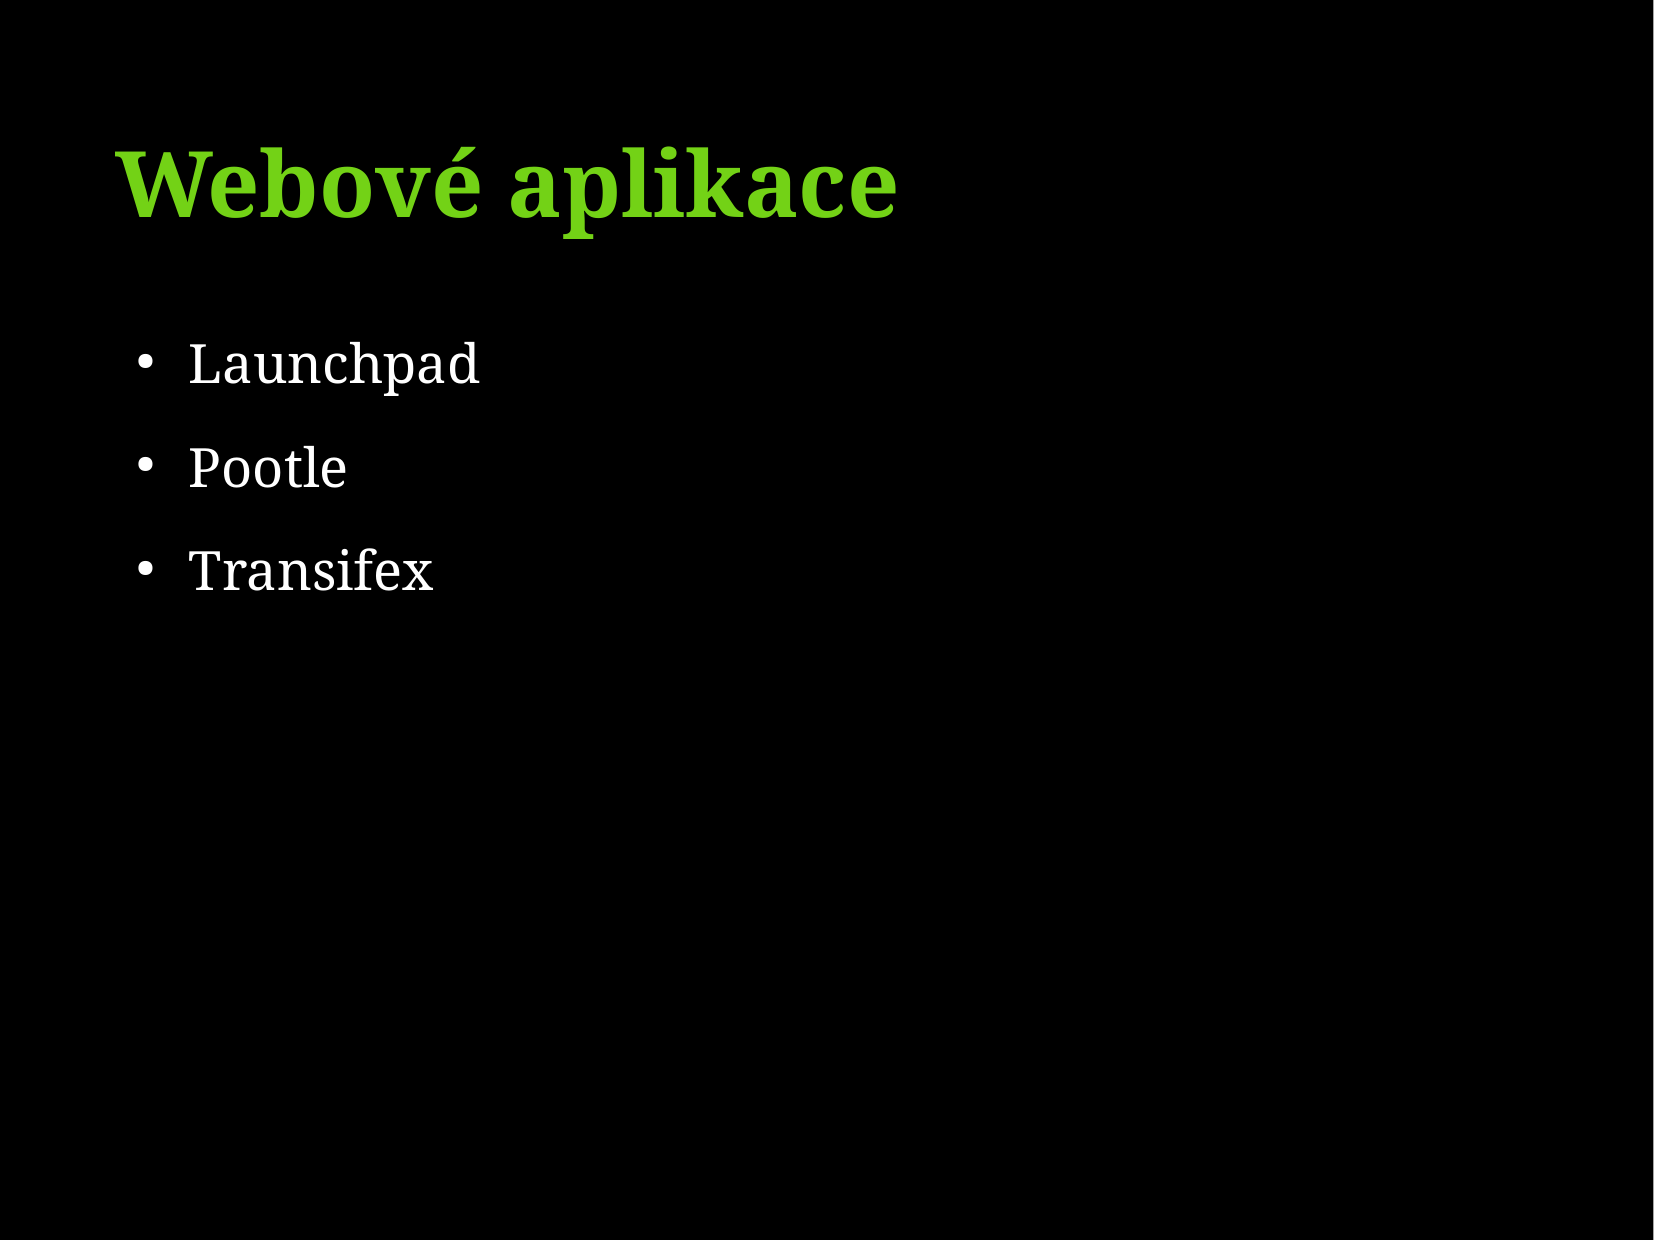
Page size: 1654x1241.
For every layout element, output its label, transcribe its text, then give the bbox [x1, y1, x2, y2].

title Webové aplikace [115, 78, 1539, 287]
list Launchpad Pootle Transifex [118, 325, 1536, 1145]
